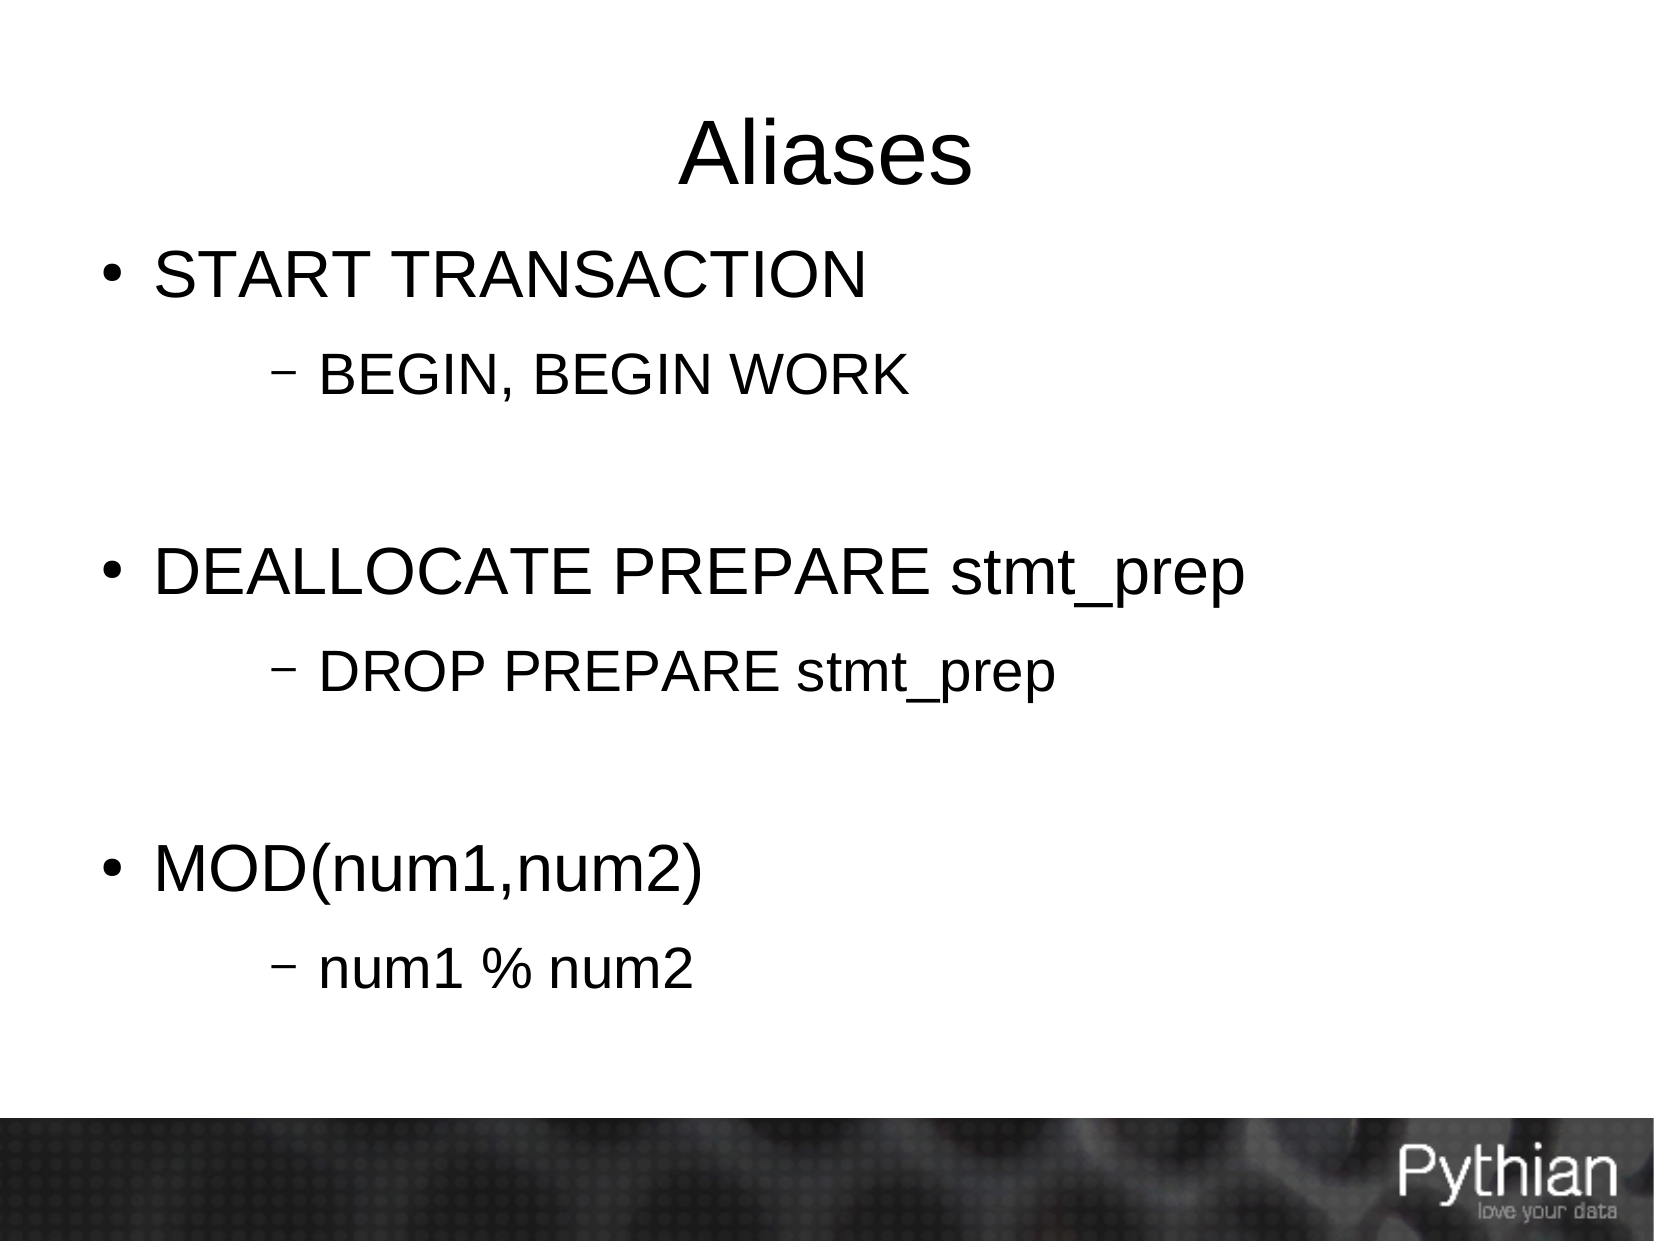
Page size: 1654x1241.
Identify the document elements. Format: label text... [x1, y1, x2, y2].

picture [0, 1118, 1654, 1241]
list START TRANSACTION BEGIN, BEGIN WORK DEALLOCATE PREPARE stmt_prep DROP PREPARE stmt_prep MOD(num1,num2) num1 % num2 [82, 237, 1571, 1041]
title Aliases [82, 49, 1571, 237]
